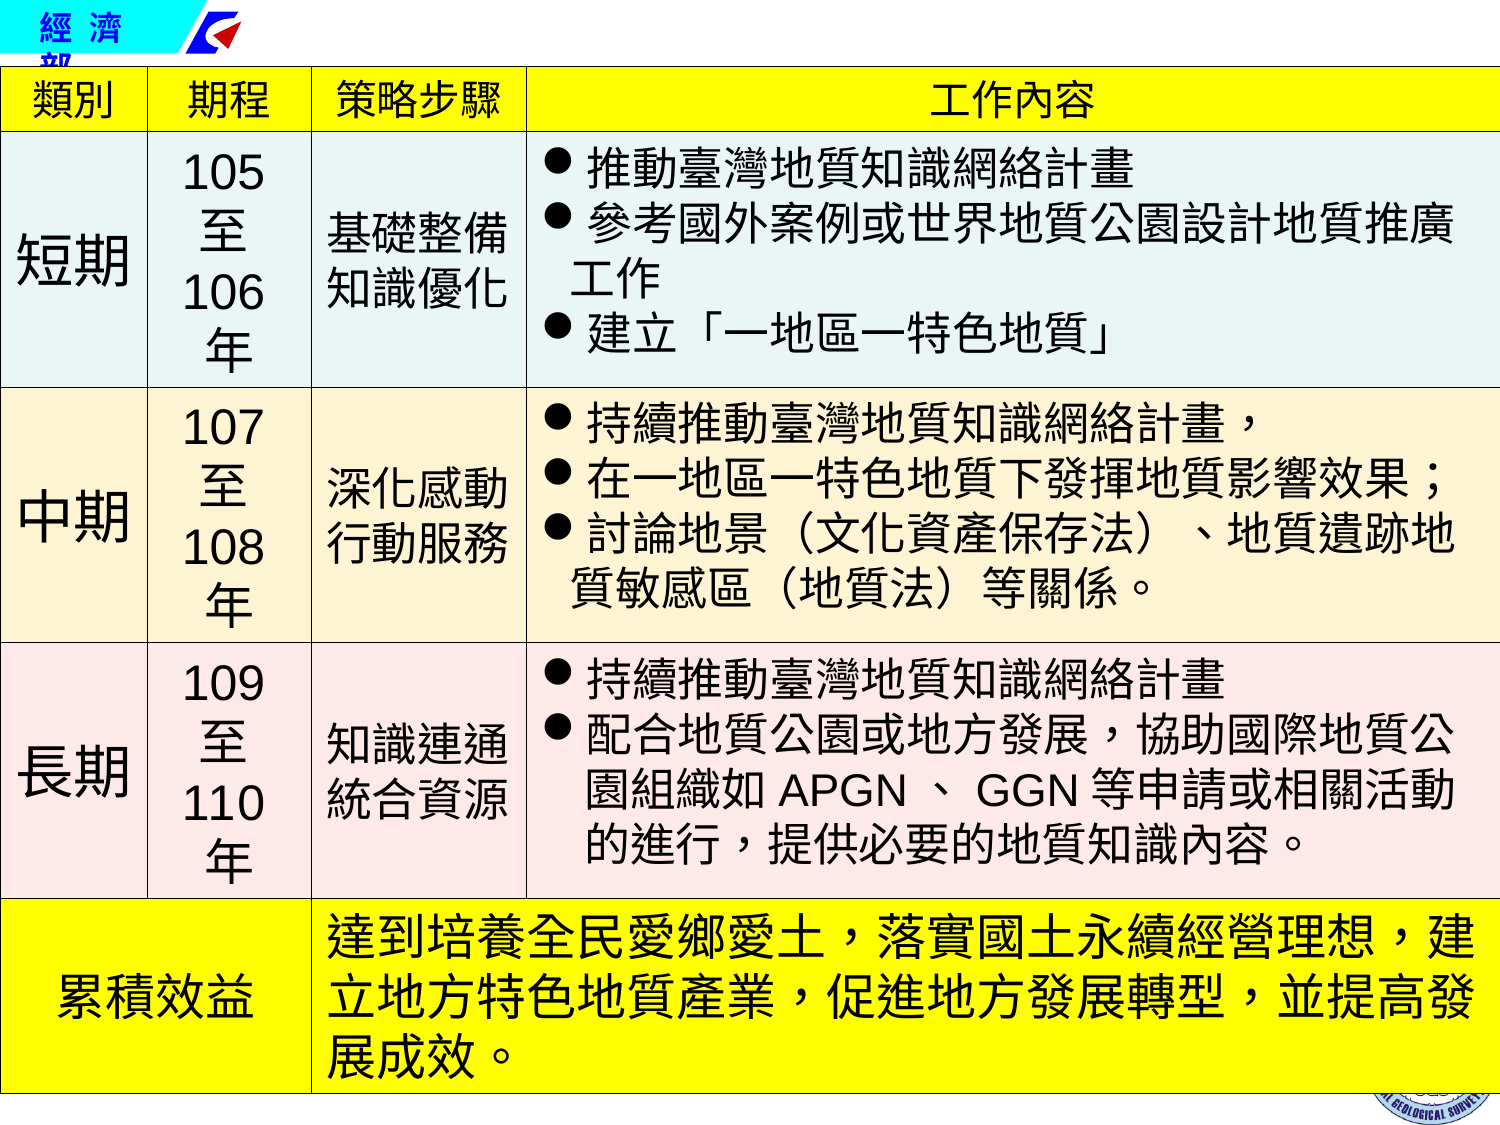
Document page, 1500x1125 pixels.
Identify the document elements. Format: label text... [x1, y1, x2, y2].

table_cell 短期 [1, 132, 147, 387]
table_header 工作內容 [527, 67, 1500, 131]
table_header 類別 [1, 67, 147, 131]
table_cell 知識連通 統合資源 [312, 643, 526, 898]
table_cell 中期 [1, 388, 147, 642]
table_cell 深化感動 行動服務 [312, 388, 526, 642]
table_cell 累積效益 [1, 899, 311, 1093]
table_header 策略步驟 [312, 67, 526, 131]
table_cell 長期 [1, 643, 147, 898]
table_cell 基礎整備 知識優化 [312, 132, 526, 387]
table_cell 達到培養全民愛鄉愛土，落實國土永續經營理想，建立地方特色地質產業，促進地方發展轉型，並提高發展成效。 [312, 899, 1500, 1093]
table_cell 持續推動臺灣地質知識網絡計畫 配合地質公園或地方發展，協助國際地質公園組織如APGN、GGN等申請或相關活動的進行，提供必要的地質知識內容。 [527, 643, 1500, 898]
table_cell 持續推動臺灣地質知識網絡計畫， 在一地區一特色地質下發揮地質影響效果； 討論地景（文化資產保存法）、地質遺跡地質敏感區（地質法）等關係。 [527, 388, 1500, 642]
picture [1362, 1094, 1500, 1125]
table_cell 109至110年 [148, 643, 311, 898]
table_cell 107至108年 [148, 388, 311, 642]
table_cell 105至106年 [148, 132, 311, 387]
table_header 期程 [148, 67, 311, 131]
table_cell 推動臺灣地質知識網絡計畫 參考國外案例或世界地質公園設計地質推廣工作 建立「一地區一特色地質」 [527, 132, 1500, 387]
